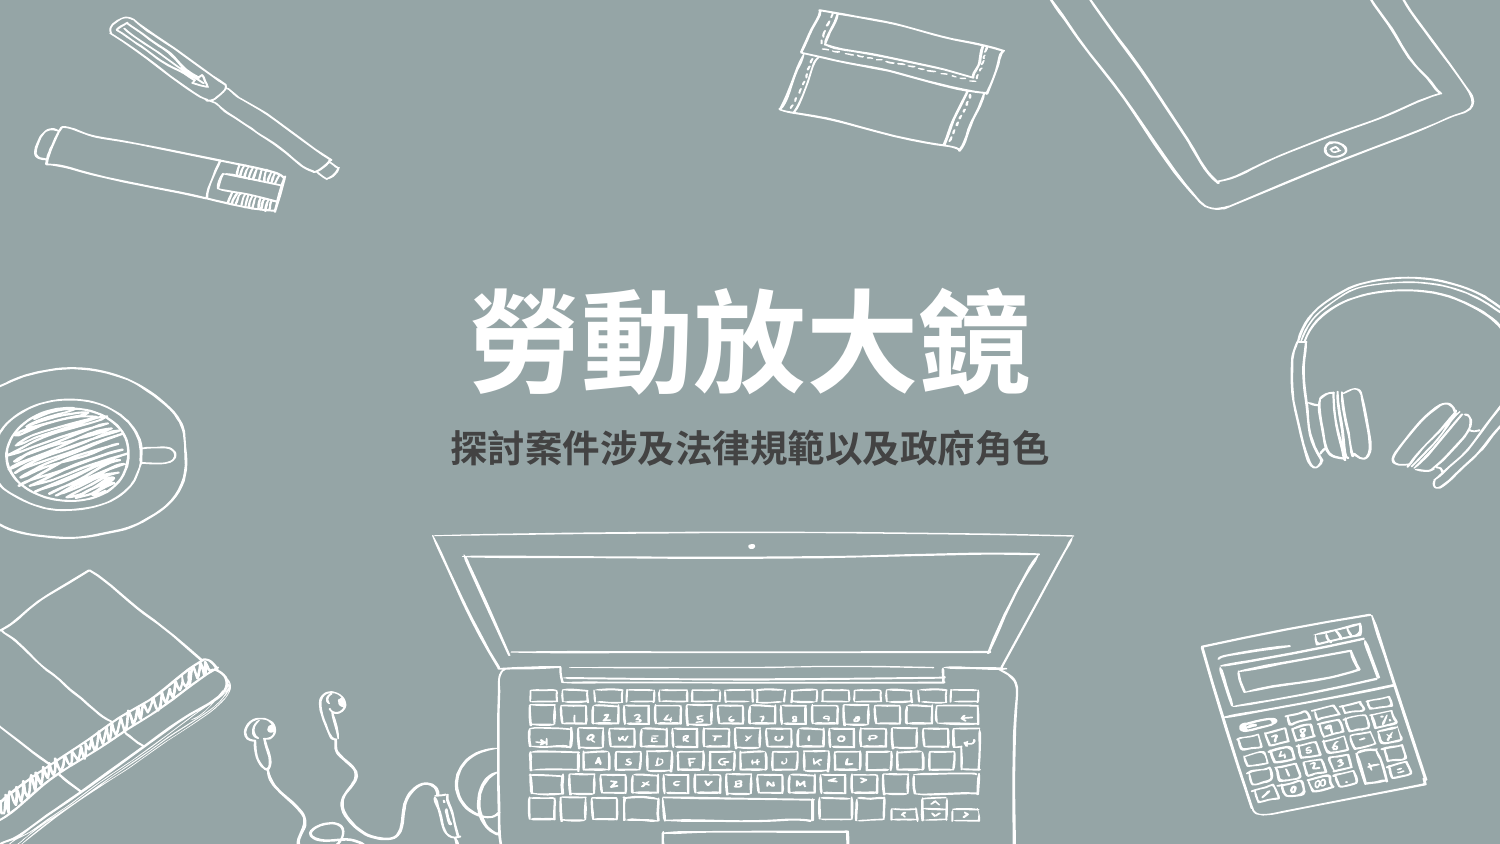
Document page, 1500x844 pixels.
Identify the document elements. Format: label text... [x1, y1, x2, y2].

title 勞動放大鏡 [255, 231, 1245, 409]
subtitle 探討案件涉及法律規範以及政府角色 [255, 409, 1245, 541]
